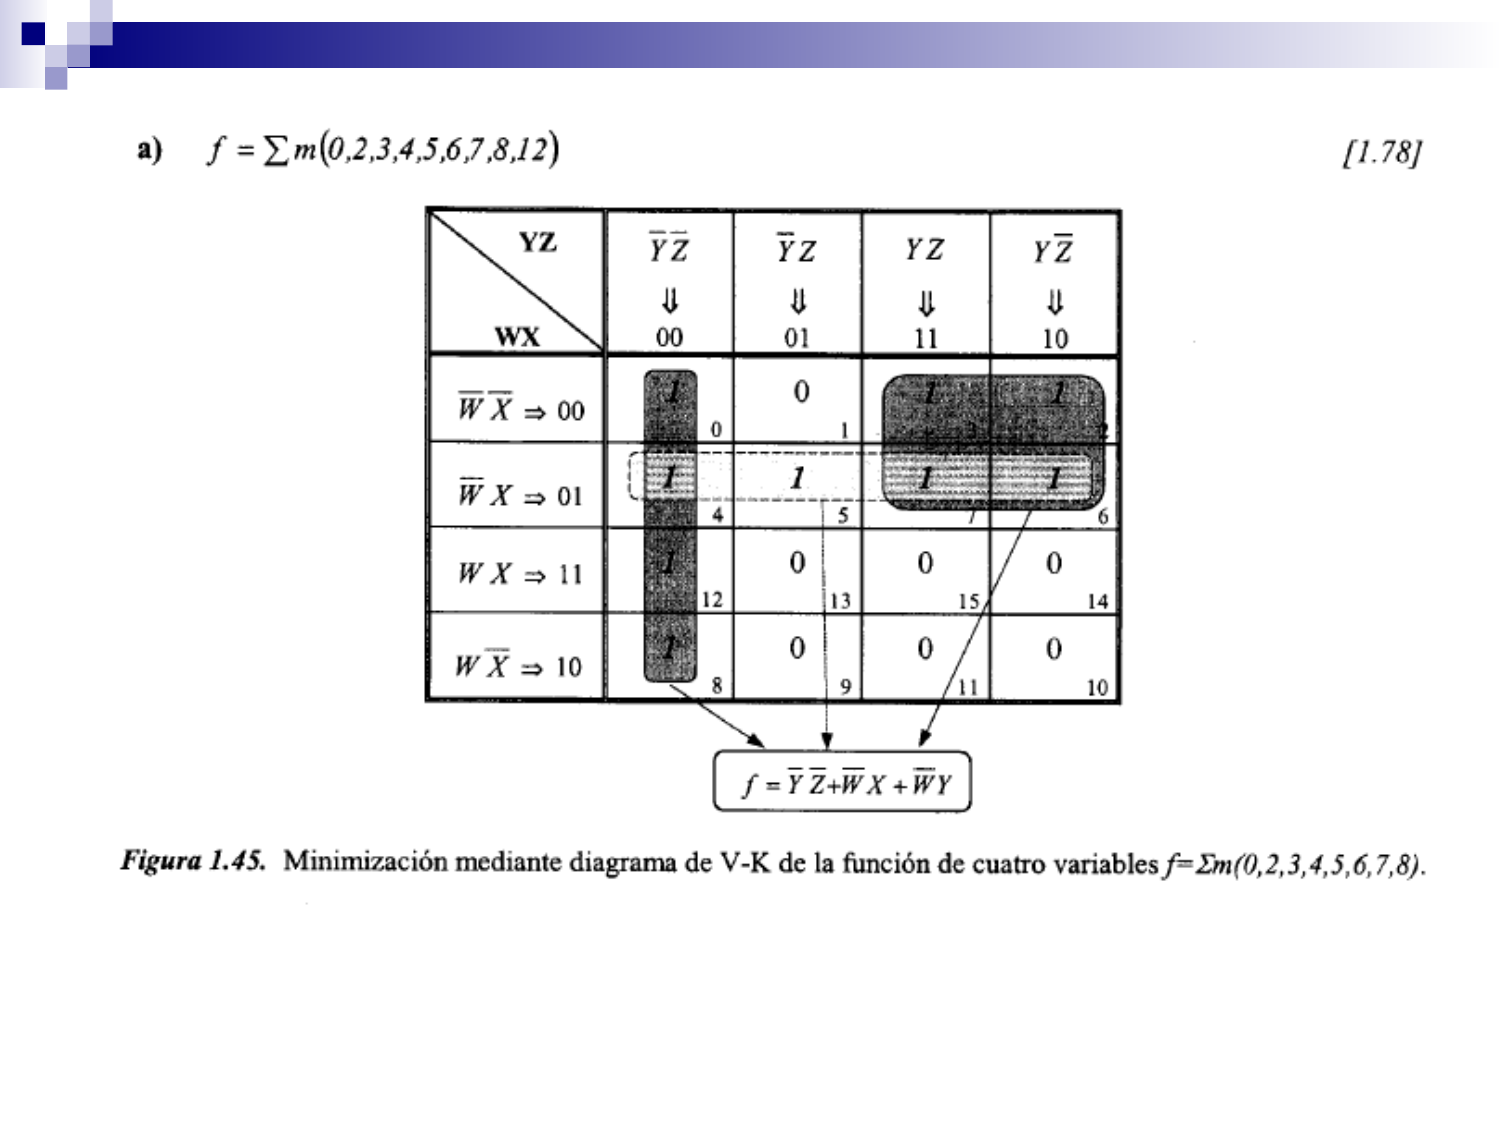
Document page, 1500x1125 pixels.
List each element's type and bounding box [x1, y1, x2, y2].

picture [76, 125, 1436, 914]
